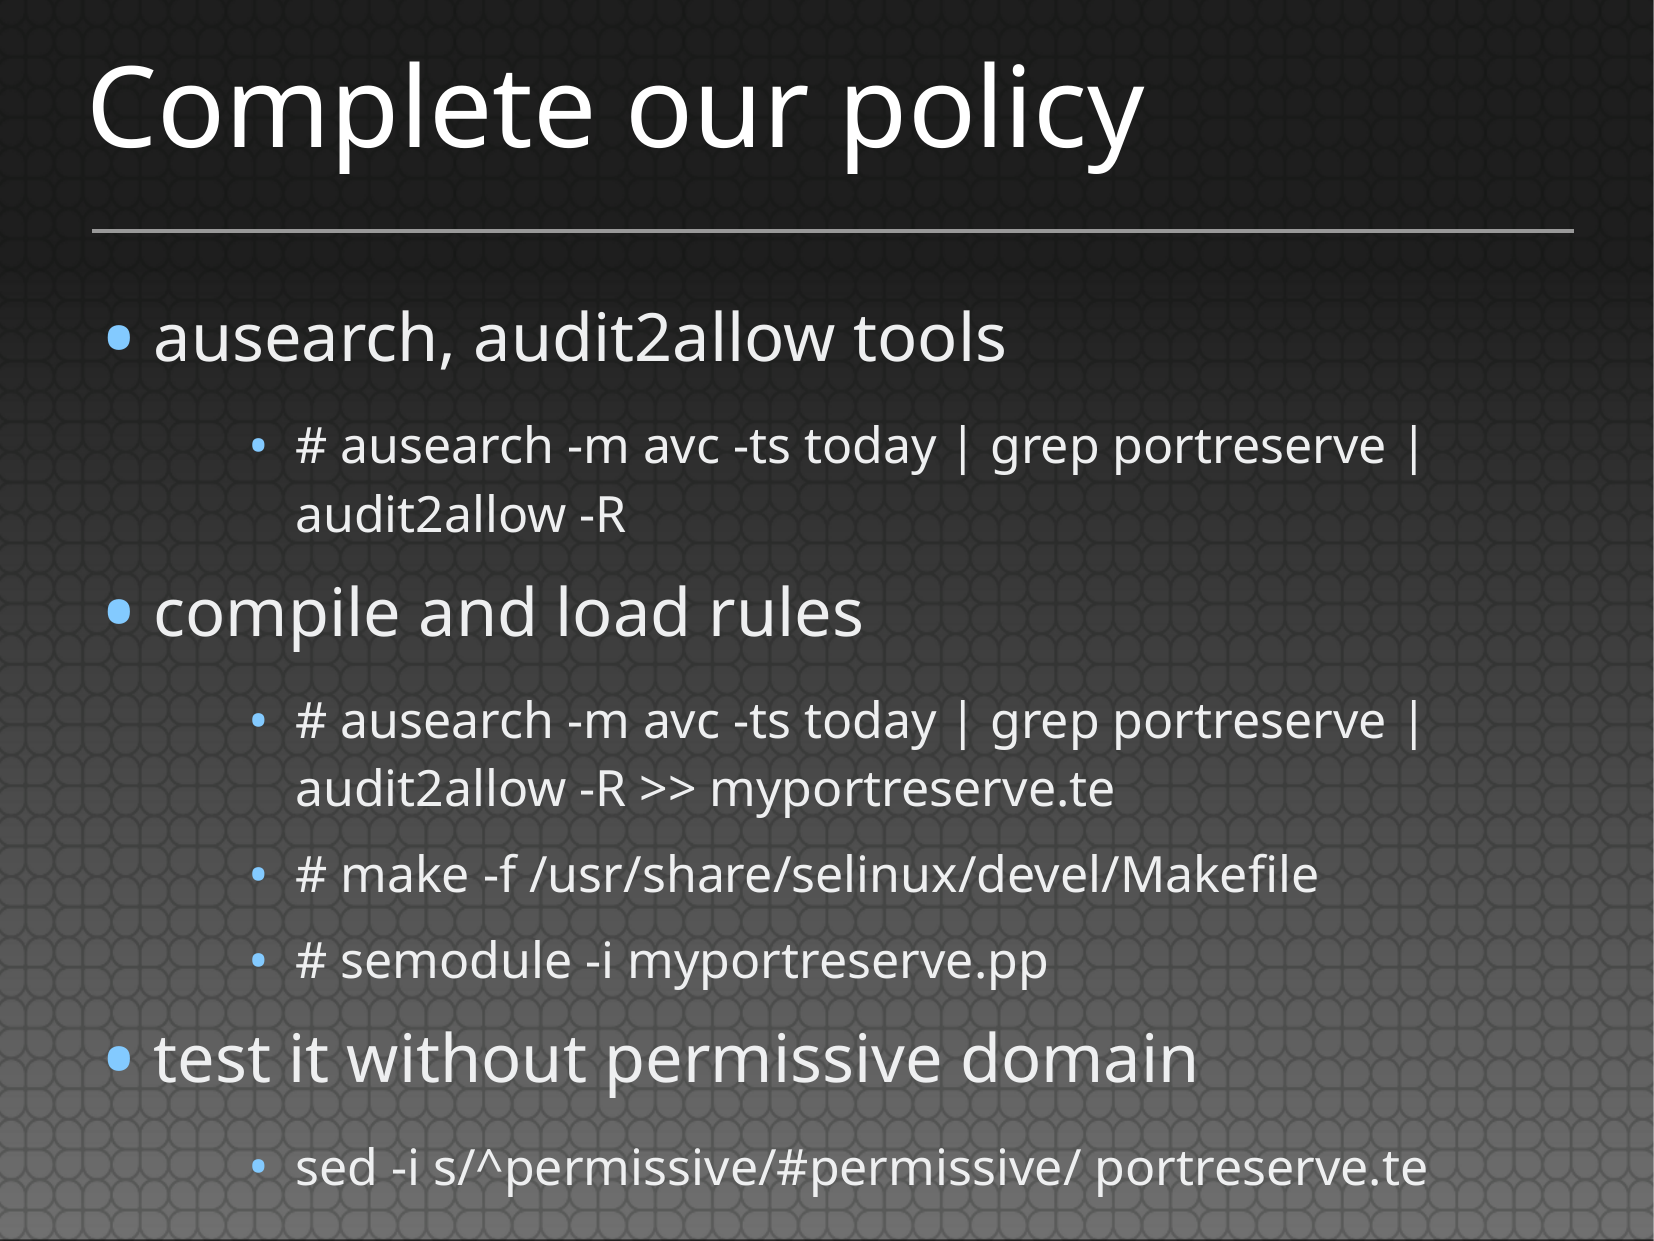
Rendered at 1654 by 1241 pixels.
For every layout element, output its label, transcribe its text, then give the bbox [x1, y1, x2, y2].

picture [0, 0, 1654, 1241]
list ausearch, audit2allow tools # ausearch -m avc -ts today | grep portreserve | audit2allow -R compile and load rules # ausearch -m avc -ts today | grep portreserve | audit2allow -R >> myportreserve.te # make -f /usr/share/selinux/devel/Makefile # semodule -i myportreserve.pp test it without permissive domain sed -i s/^permissive/#permissive/ portreserve.te [82, 290, 1571, 1225]
title Complete our policy [86, 49, 1576, 312]
